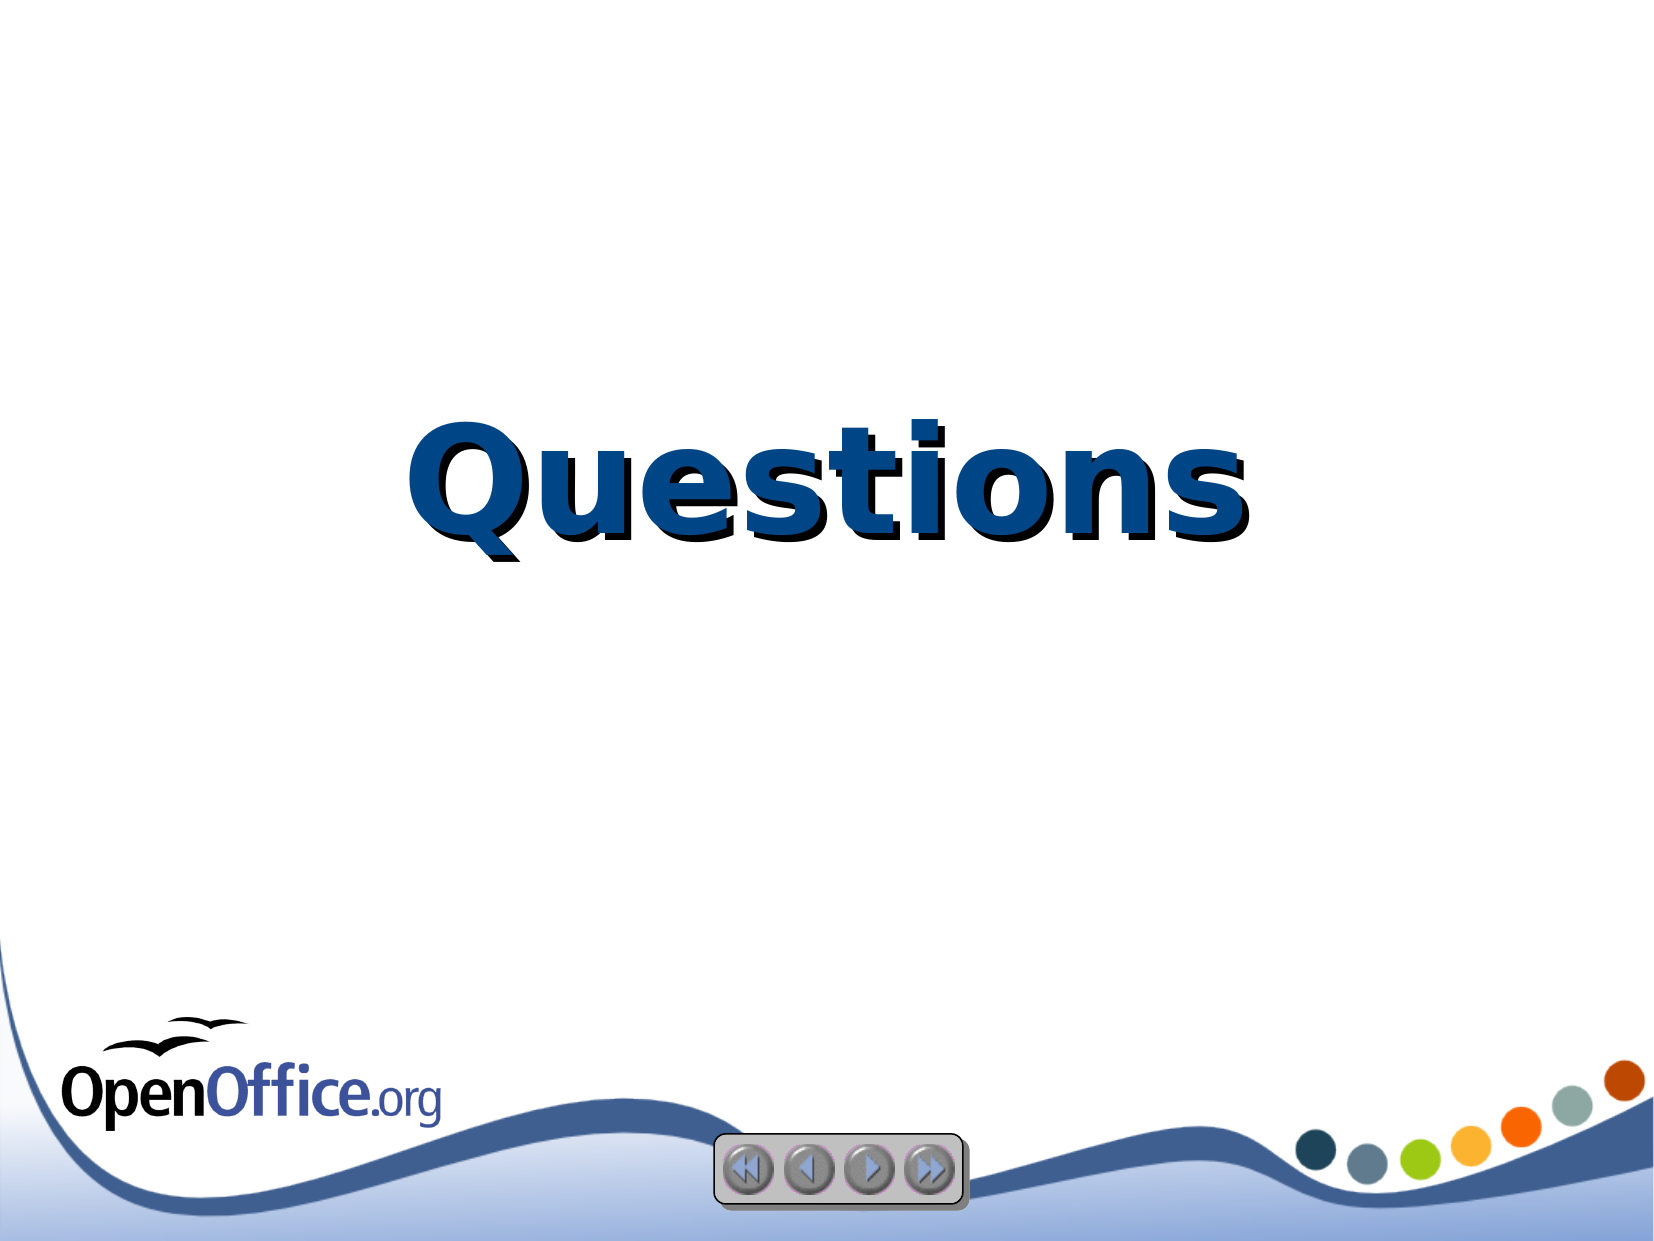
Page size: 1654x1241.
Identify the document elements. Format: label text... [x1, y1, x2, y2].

text_box [714, 1133, 963, 1204]
title Questions [82, 49, 1571, 916]
picture [0, 938, 1654, 1241]
